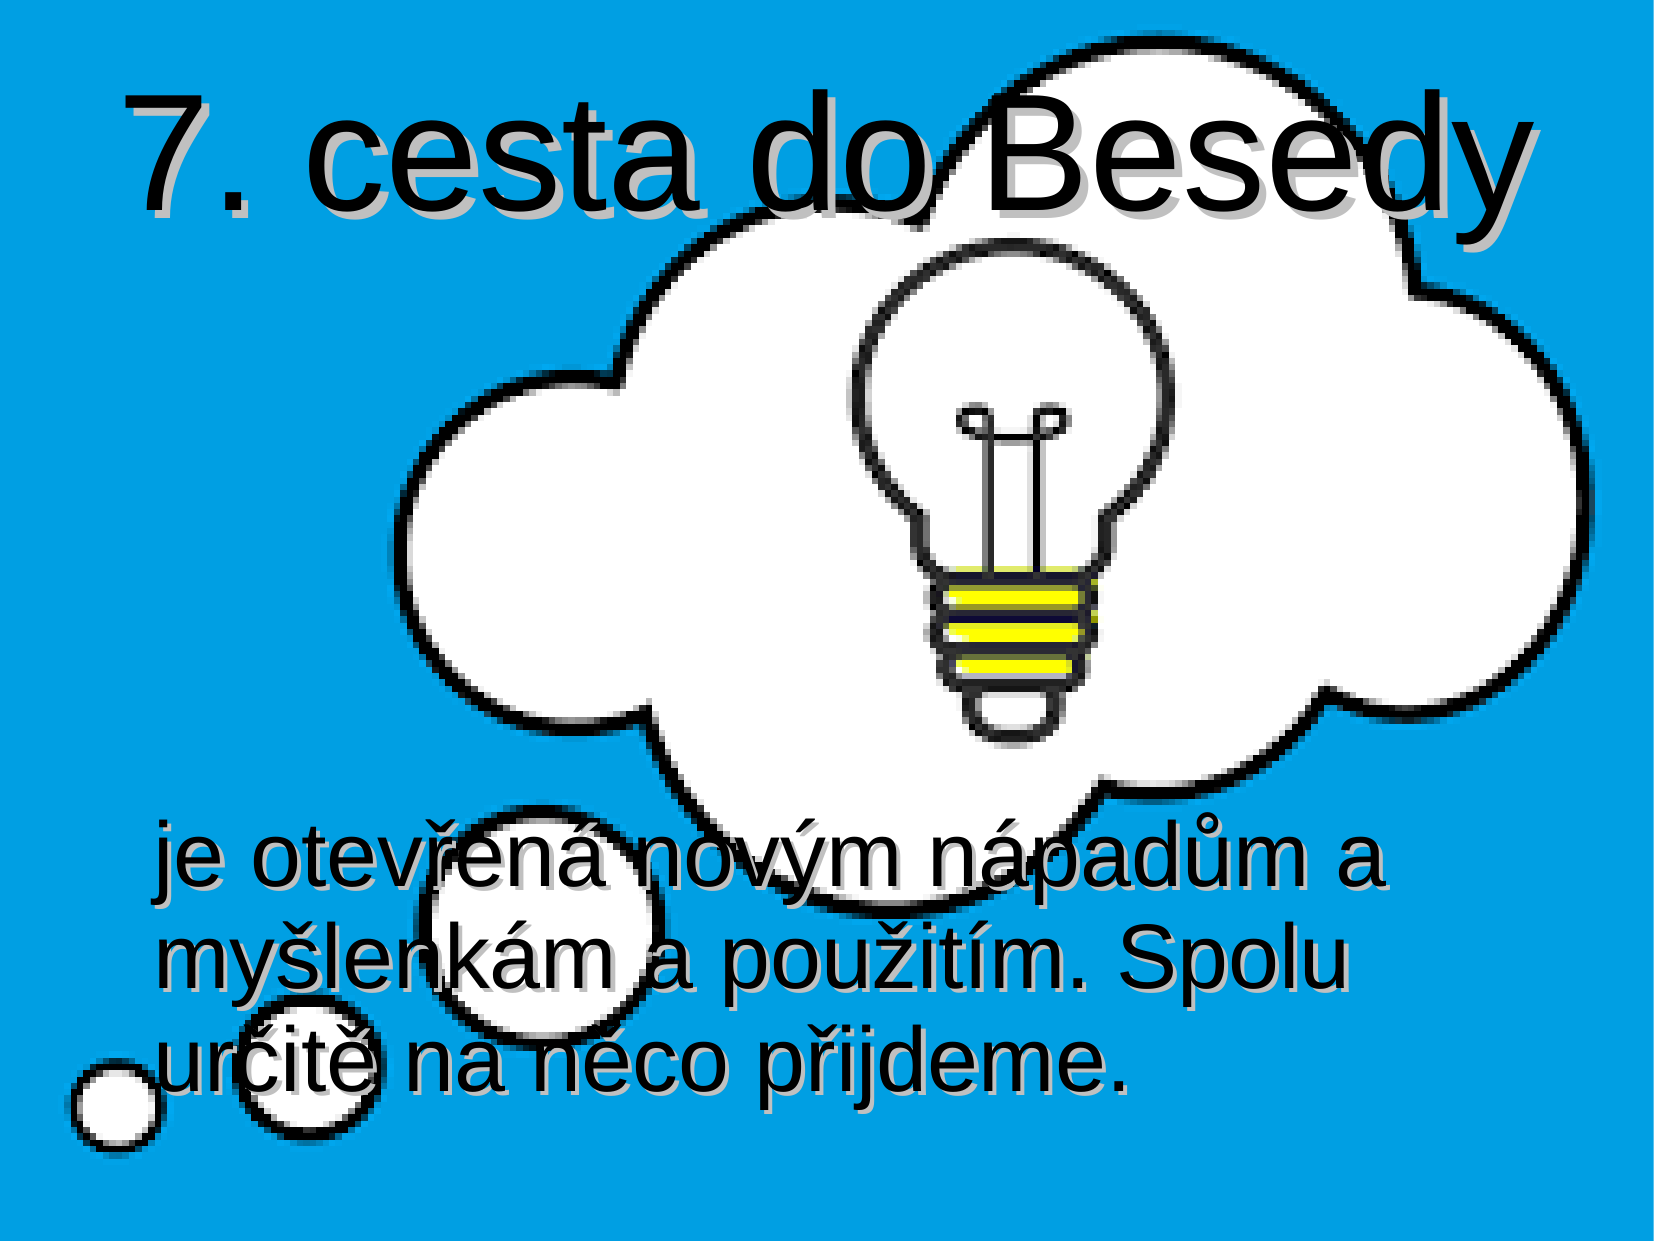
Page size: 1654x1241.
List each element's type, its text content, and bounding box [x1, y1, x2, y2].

picture [72, 1078, 82, 1132]
title 7. cesta do Besedy [82, 49, 1571, 257]
picture [1092, 37, 1226, 49]
list je otevřená novým nápadům a myšlenkám a použitím. Spolu určitě na něco přijdeme. [82, 803, 1571, 1193]
picture [395, 257, 1594, 803]
